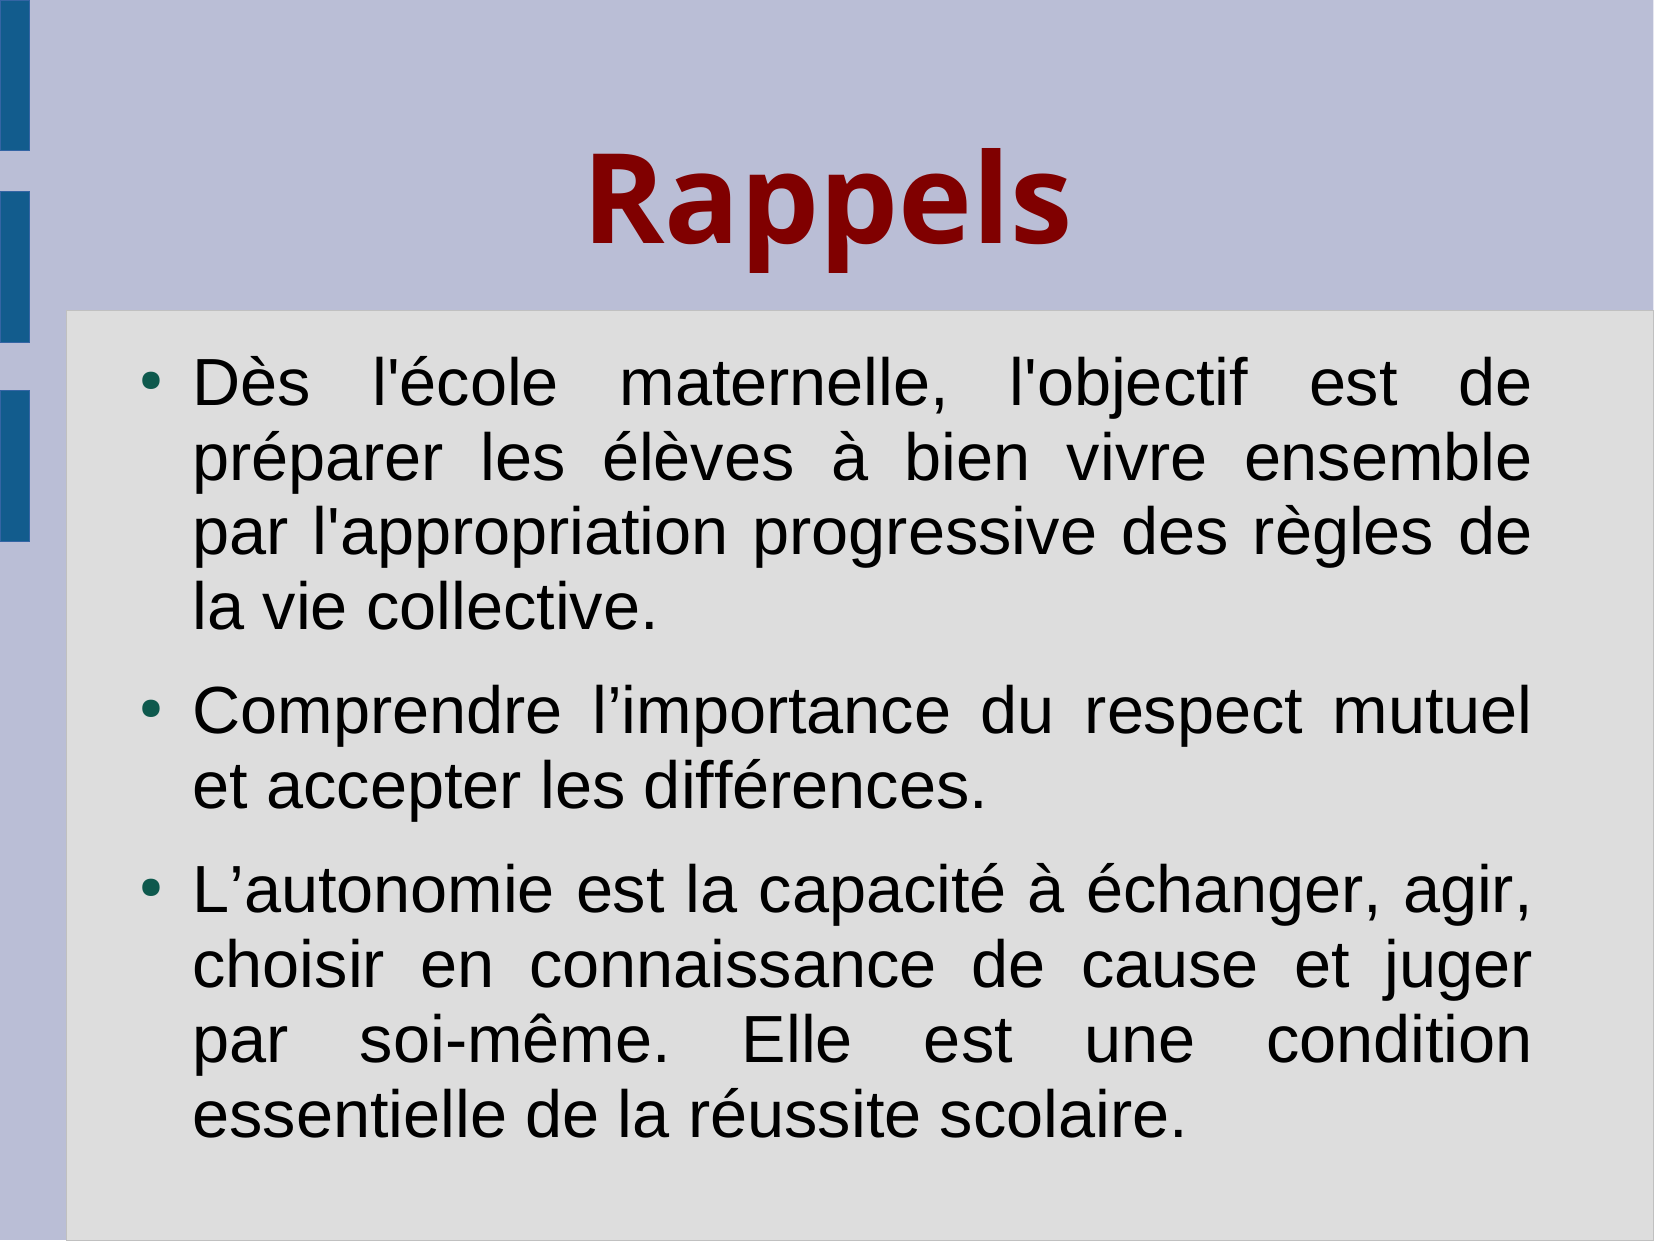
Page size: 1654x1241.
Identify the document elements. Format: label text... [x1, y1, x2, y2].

title Rappels [121, 91, 1534, 299]
list Dès l'école maternelle, l'objectif est de préparer les élèves à bien vivre ensemble par l'appropriation progressive des règles de la vie collective. Comprendre l’importance du respect mutuel et accepter les différences. L’autonomie est la capacité à échanger, agir, choisir en connaissance de cause et juger par soi-même. Elle est une condition essentielle de la réussite scolaire. [121, 344, 1534, 1152]
